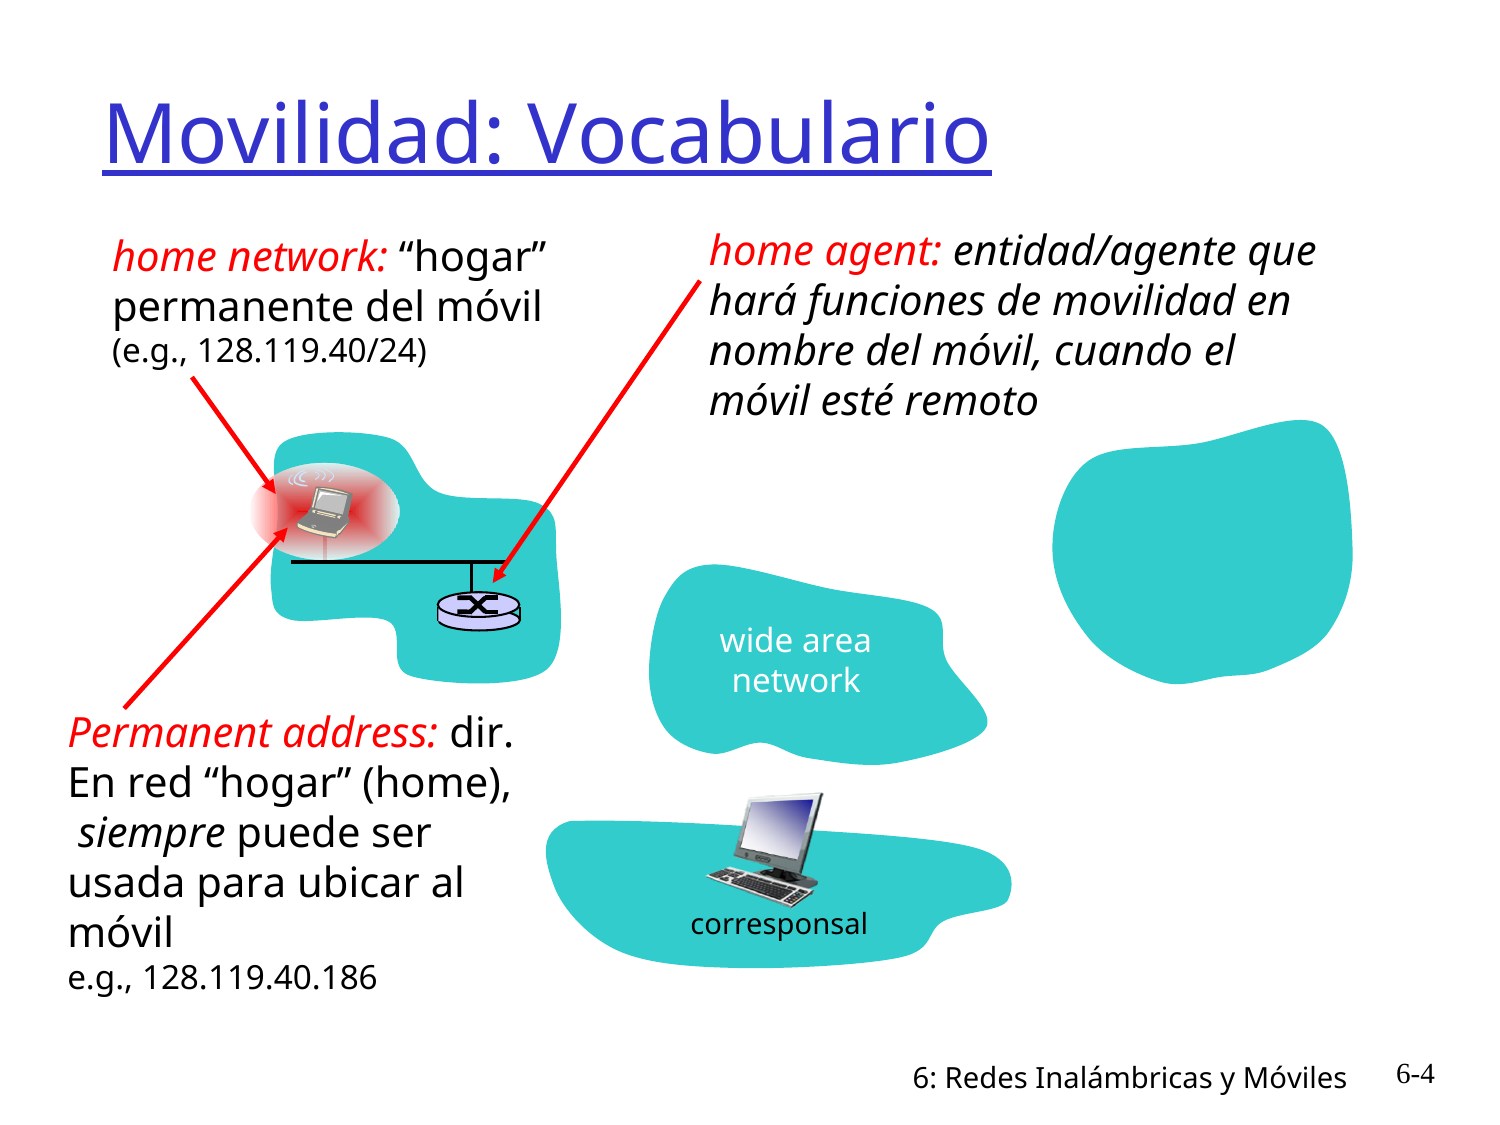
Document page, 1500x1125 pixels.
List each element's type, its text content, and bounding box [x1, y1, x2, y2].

text_box home agent: entidad/agente que hará funciones de movilidad en nombre del móvil, cuando el móvil esté remoto [694, 215, 1337, 432]
text_box Permanent address: dir. En red “hogar” (home), siempre puede ser usada para ubicar al móvil e.g., 128.119.40.186 [52, 698, 530, 1004]
text_box wide area network [677, 611, 915, 707]
text_box [249, 432, 562, 684]
text_box [545, 820, 1012, 969]
text_box [1052, 419, 1353, 685]
text_box corresponsal [675, 897, 884, 949]
text_box [649, 564, 988, 765]
title Movilidad: Vocabulario [87, 37, 1363, 225]
picture [676, 787, 826, 917]
text_box home network: “hogar” permanente del móvil (e.g., 128.119.40/24) [97, 221, 647, 378]
